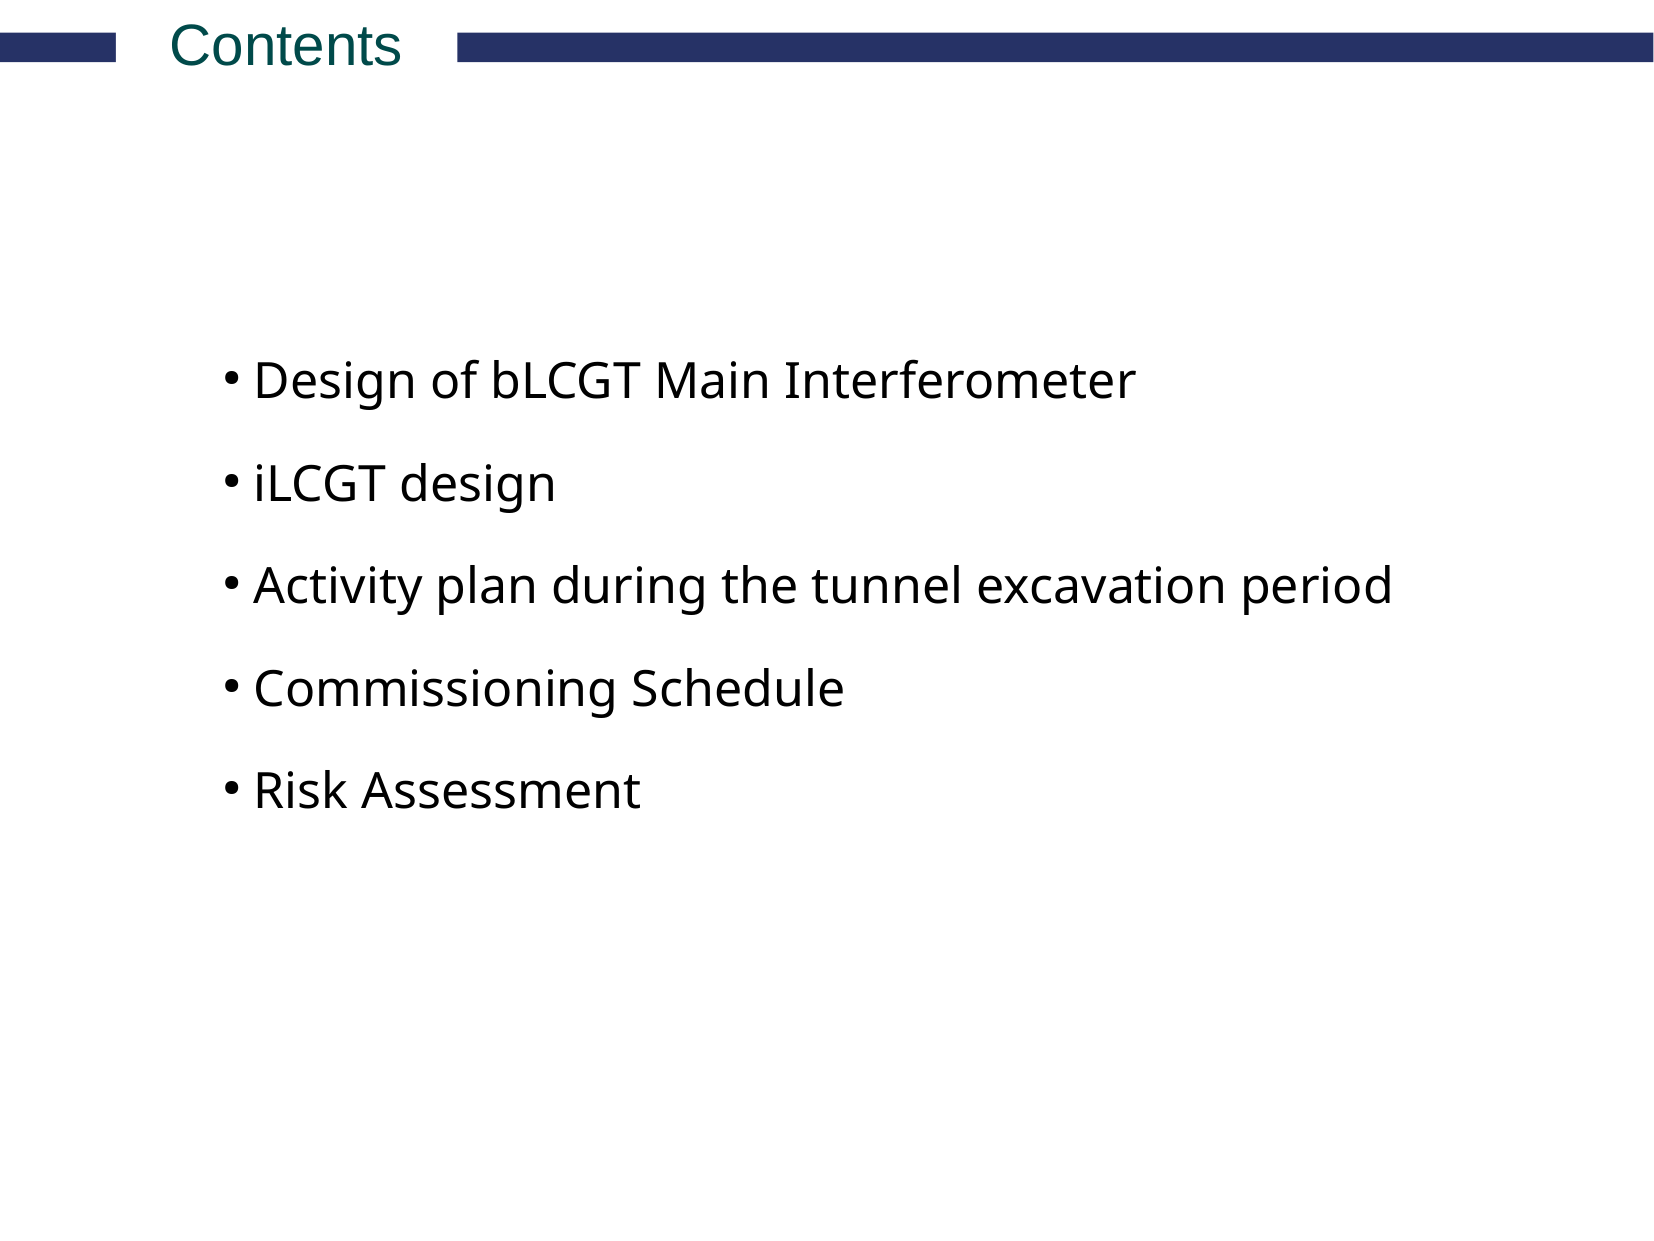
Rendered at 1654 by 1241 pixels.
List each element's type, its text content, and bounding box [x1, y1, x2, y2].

title Contents [115, 12, 458, 78]
text_box Design of bLCGT Main Interferometer iLCGT design Activity plan during the tunnel excavation period Commissioning Schedule Risk Assessment [208, 303, 1483, 844]
